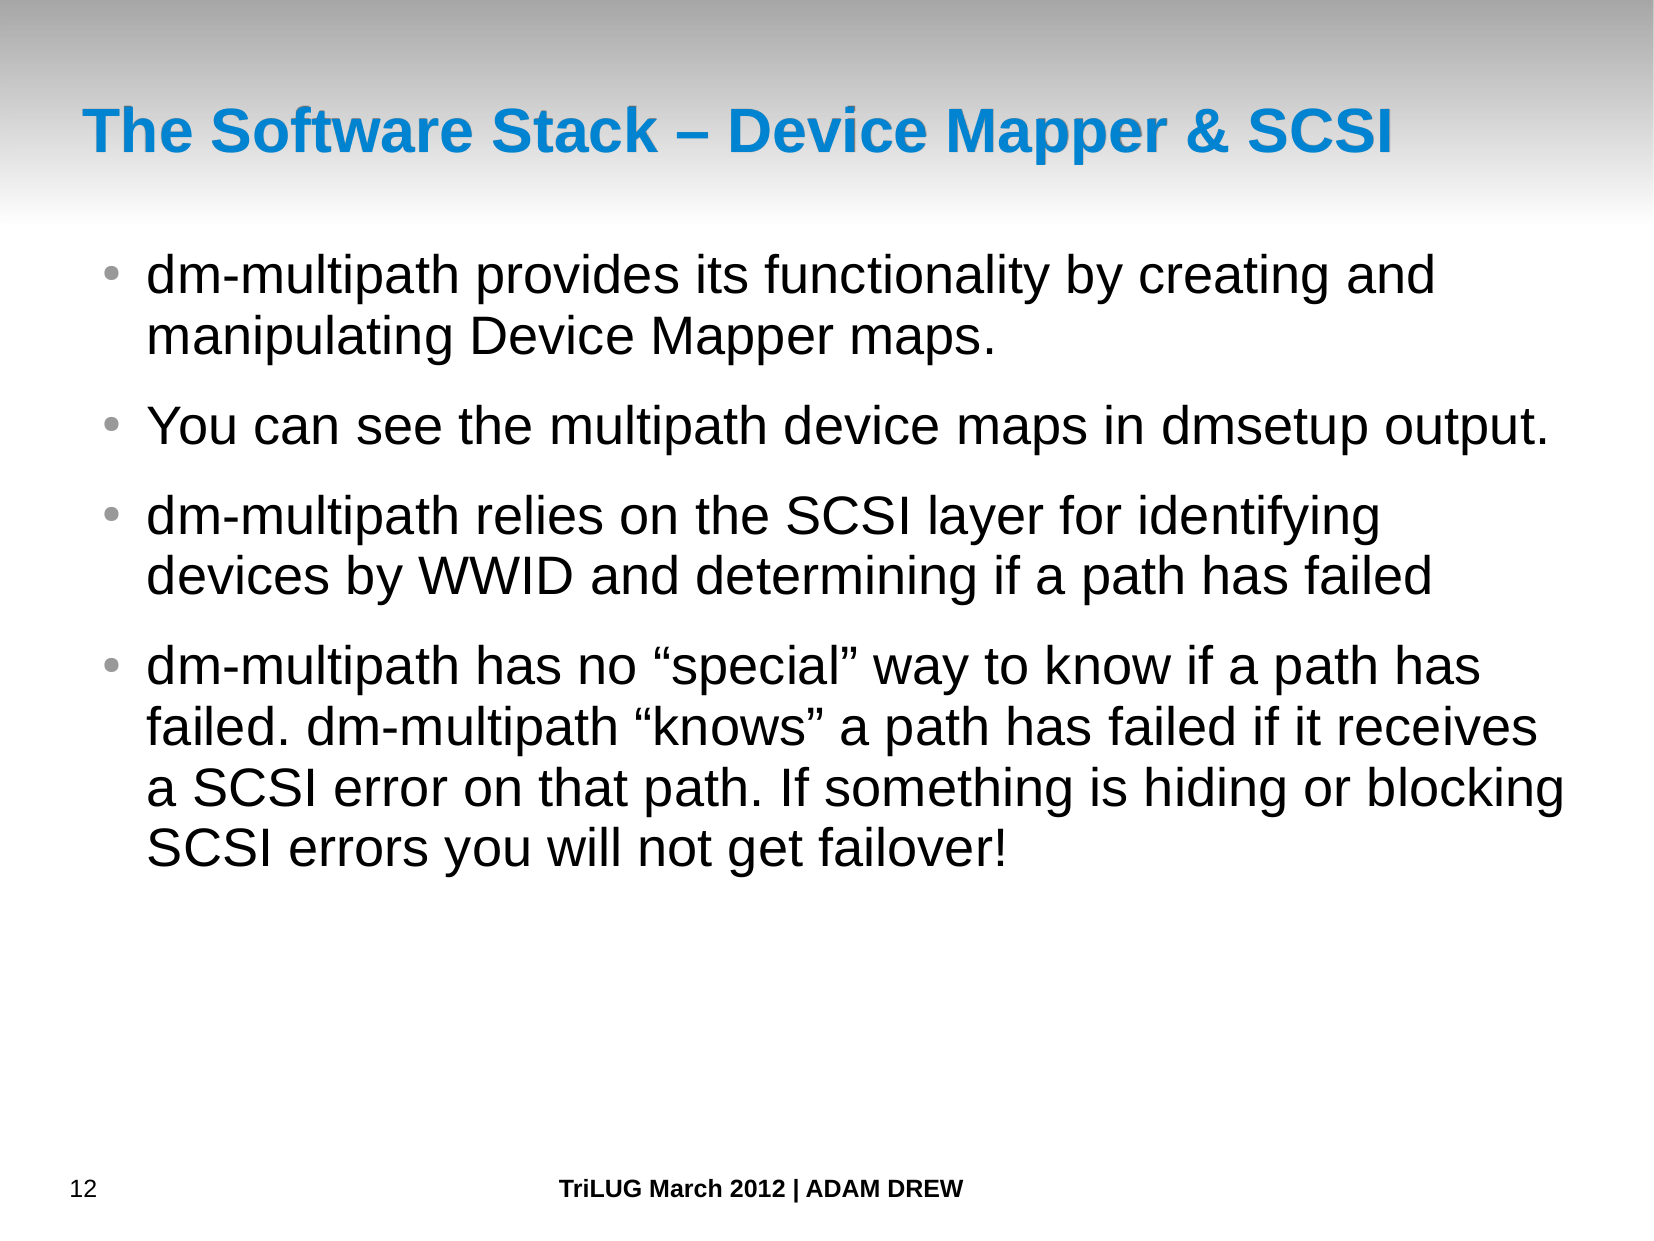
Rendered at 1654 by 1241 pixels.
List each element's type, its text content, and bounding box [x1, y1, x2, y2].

title The Software Stack – Device Mapper & SCSI [82, 37, 1571, 226]
list dm-multipath provides its functionality by creating and manipulating Device Mapper maps. You can see the multipath device maps in dmsetup output. dm-multipath relies on the SCSI layer for identifying devices by WWID and determining if a path has failed dm-multipath has no “special” way to know if a path has failed. dm-multipath “knows” a path has failed if it receives a SCSI error on that path. If something is hiding or blocking SCSI errors you will not get failover! [86, 244, 1576, 1039]
picture [0, 0, 1654, 225]
